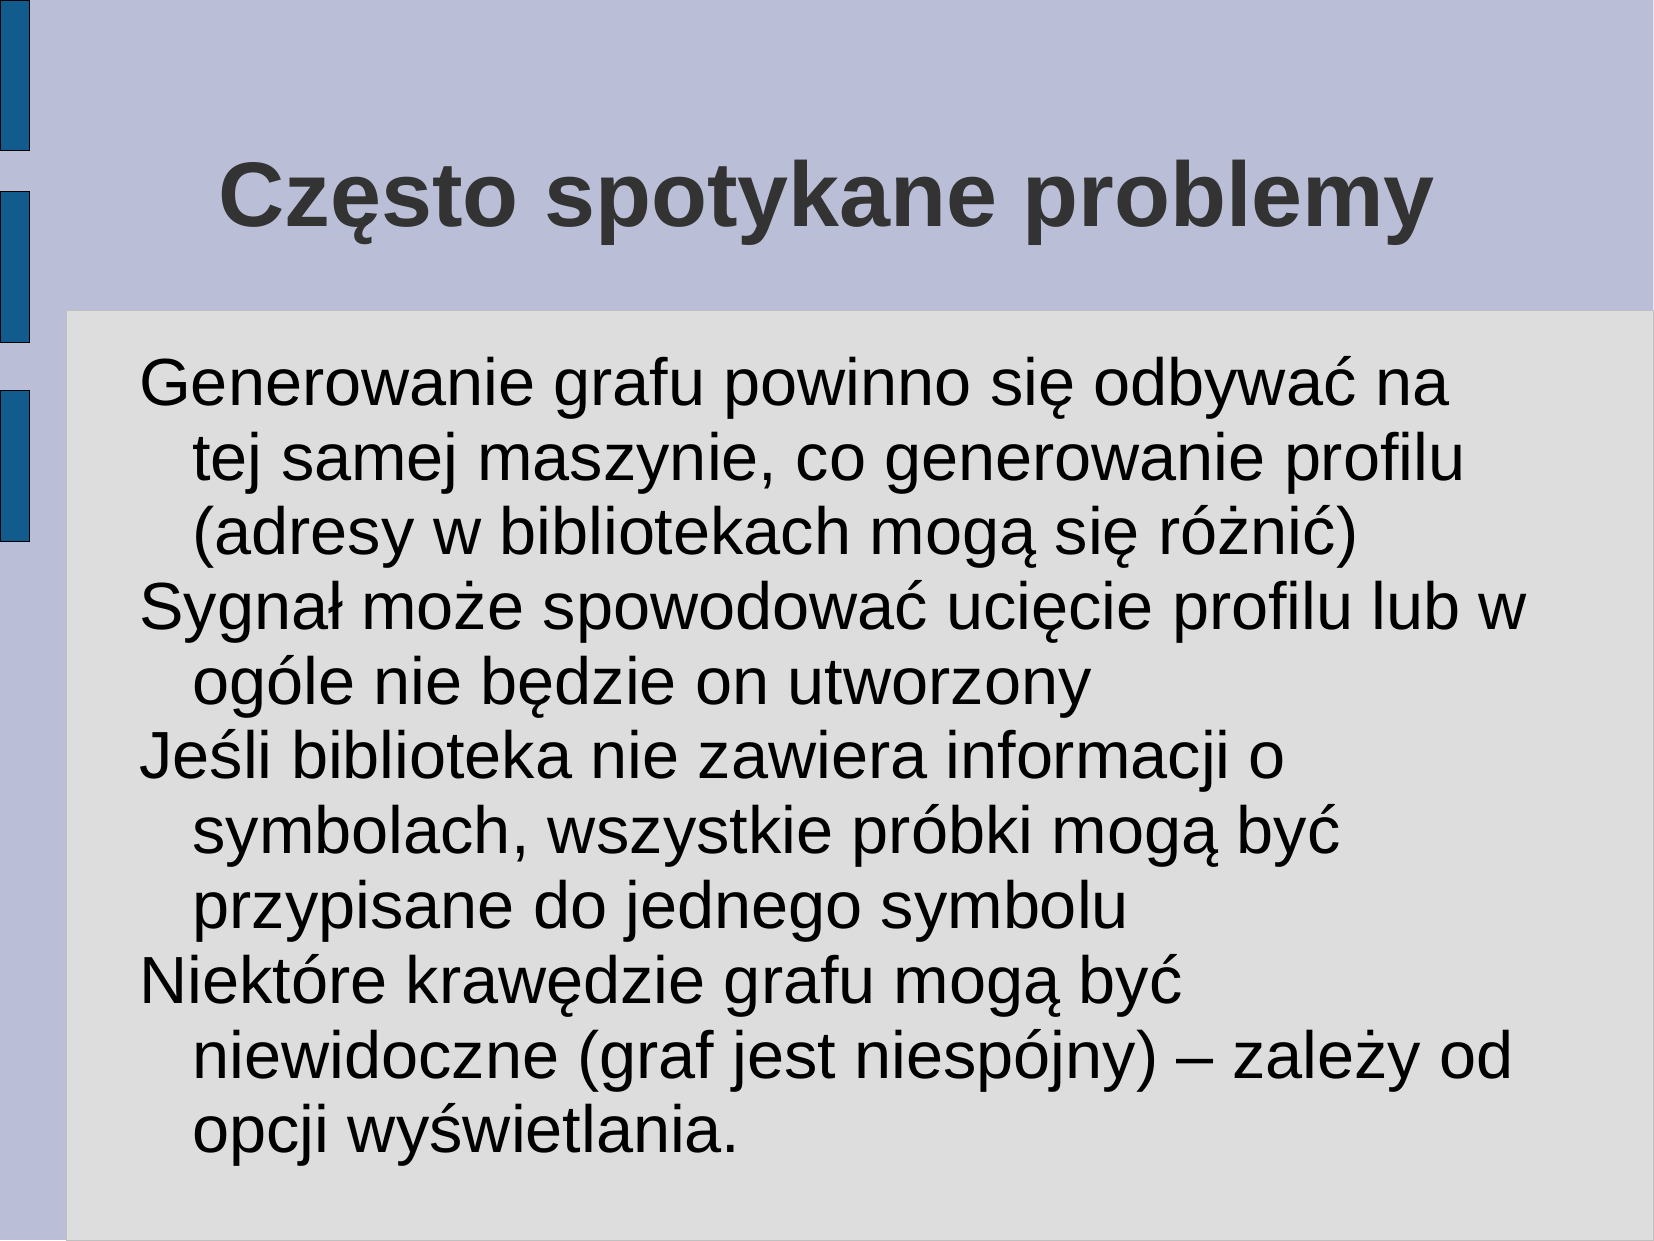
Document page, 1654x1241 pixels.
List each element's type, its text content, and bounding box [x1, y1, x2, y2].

list Generowanie grafu powinno się odbywać na tej samej maszynie, co generowanie profilu (adresy w bibliotekach mogą się różnić) Sygnał może spowodować ucięcie profilu lub w ogóle nie będzie on utworzony Jeśli biblioteka nie zawiera informacji o symbolach, wszystkie próbki mogą być przypisane do jednego symbolu Niektóre krawędzie grafu mogą być niewidoczne (graf jest niespójny) – zależy od opcji wyświetlania. [121, 344, 1534, 1178]
title Często spotykane problemy [121, 91, 1534, 299]
